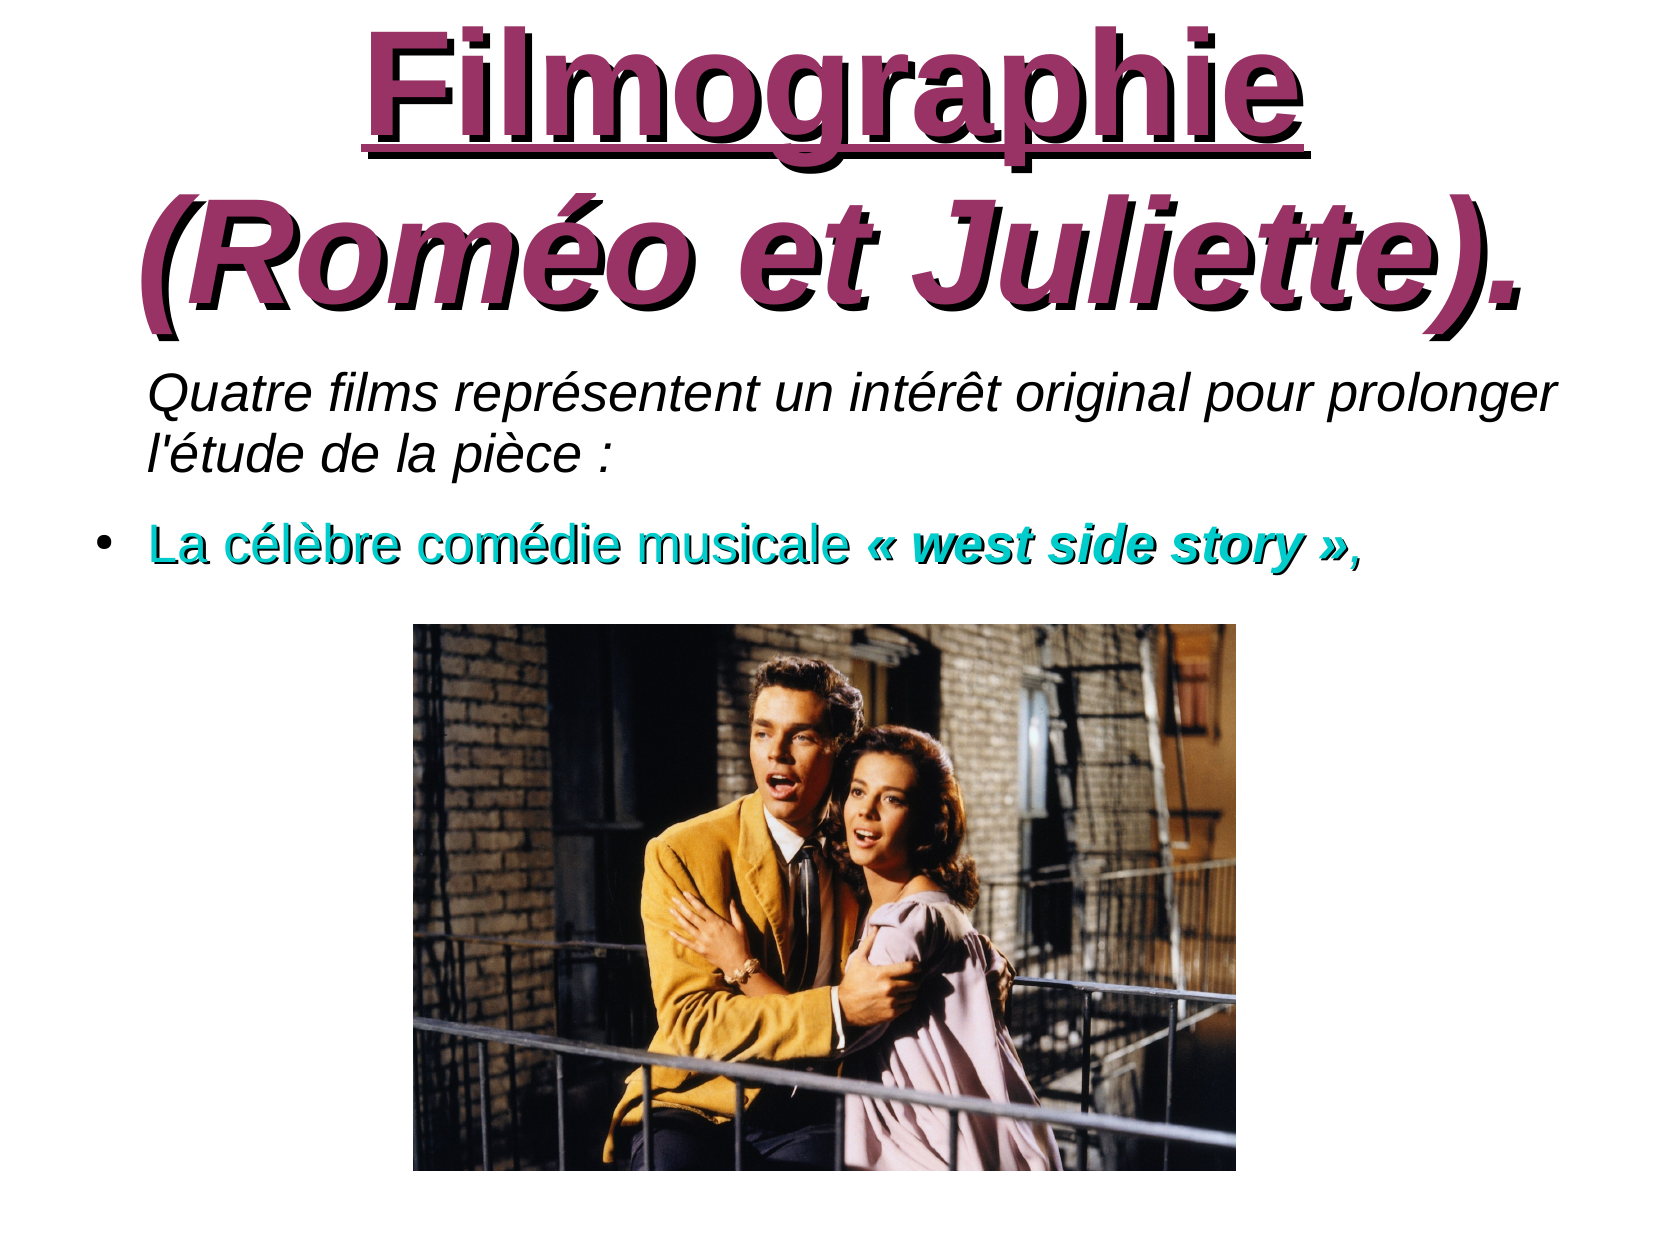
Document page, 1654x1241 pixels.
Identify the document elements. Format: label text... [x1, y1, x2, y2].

list Quatre films représentent un intérêt original pour prolonger l'étude de la pièce : La célèbre comédie musicale « west side story », [76, 362, 1565, 1182]
picture [413, 624, 1236, 1171]
title Filmographie (Roméo et Juliette). [88, 0, 1577, 336]
